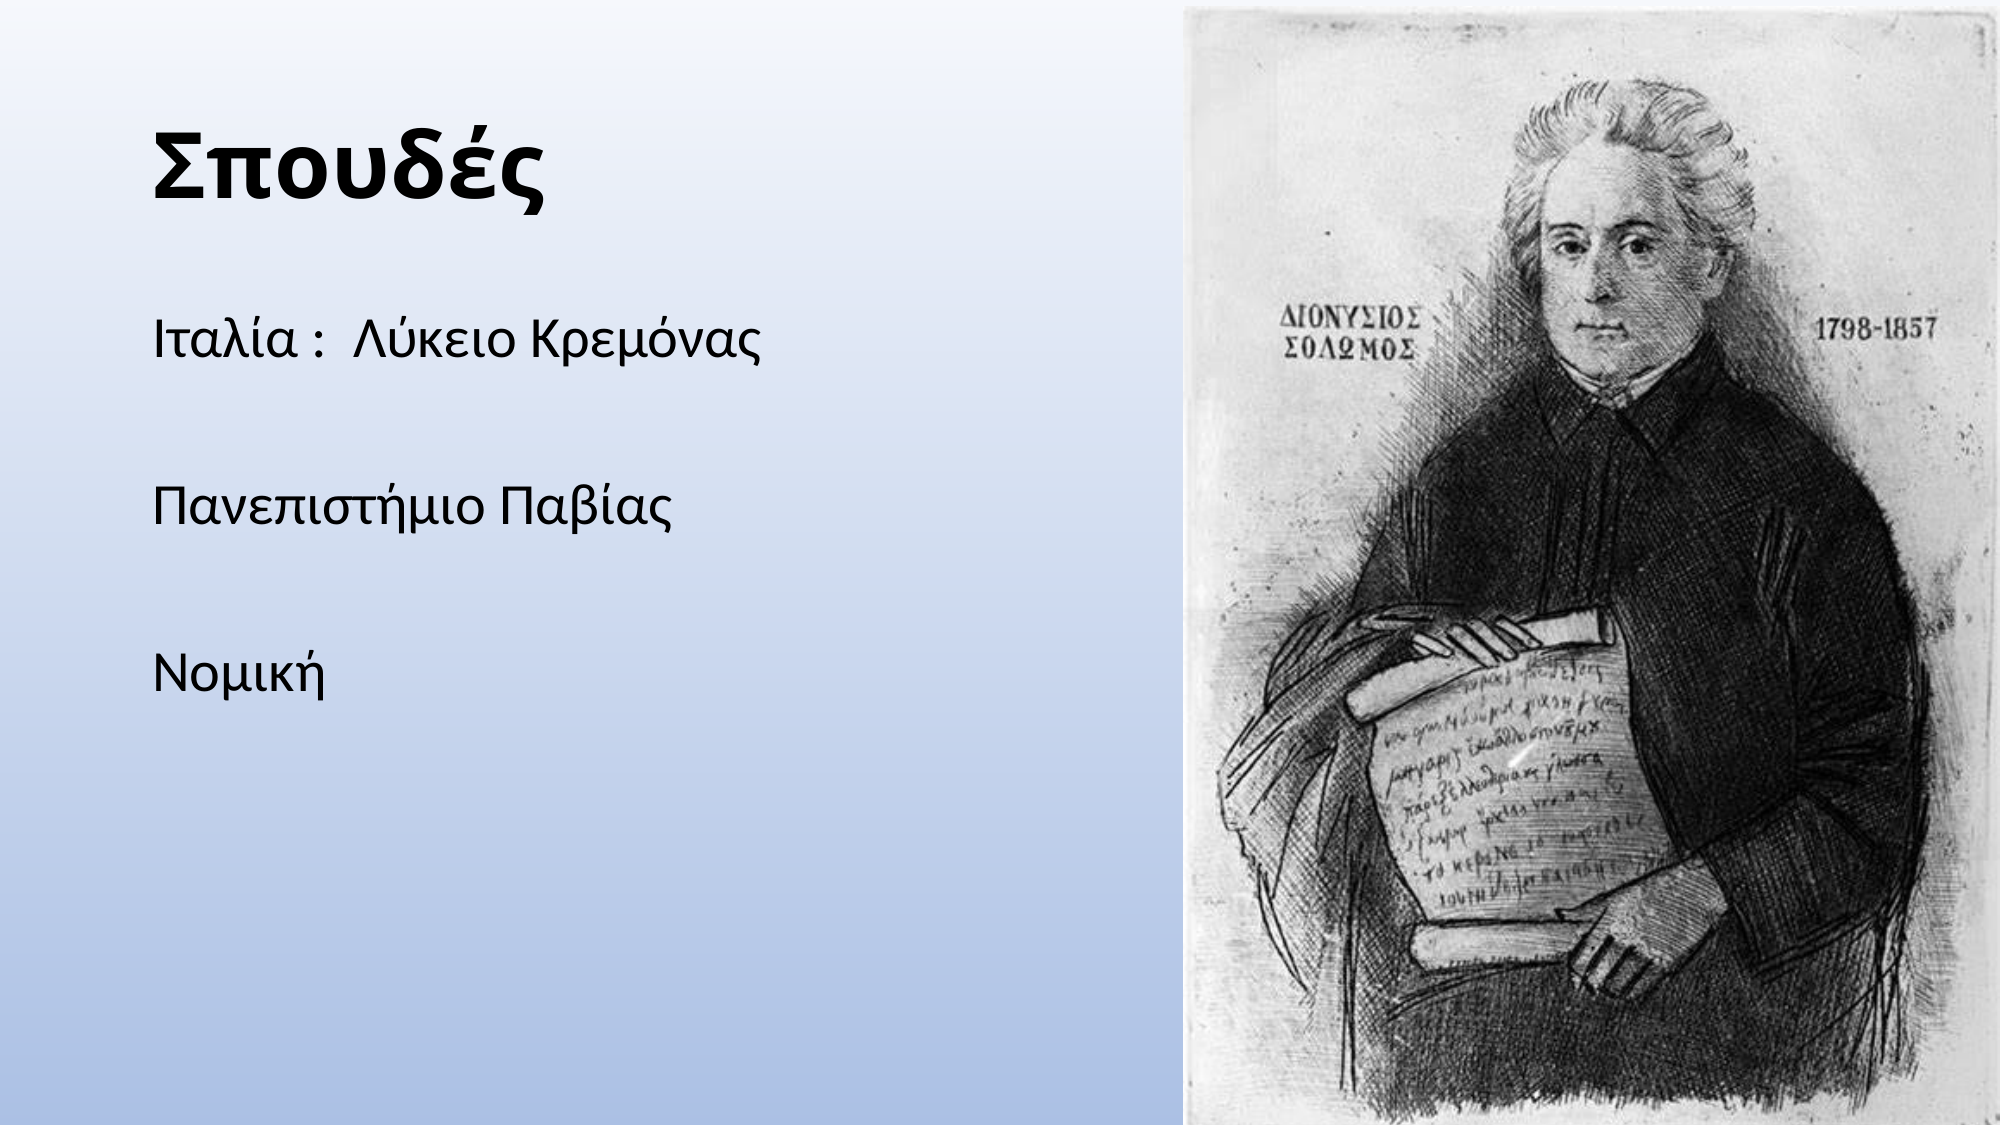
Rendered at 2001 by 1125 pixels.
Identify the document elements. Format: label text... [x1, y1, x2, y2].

list Ιταλία : Λύκειο Κρεμόνας Πανεπιστήμιο Παβίας Νομική [137, 299, 1183, 1014]
picture [1183, 6, 2000, 1125]
title Σπουδές [137, 59, 1183, 278]
